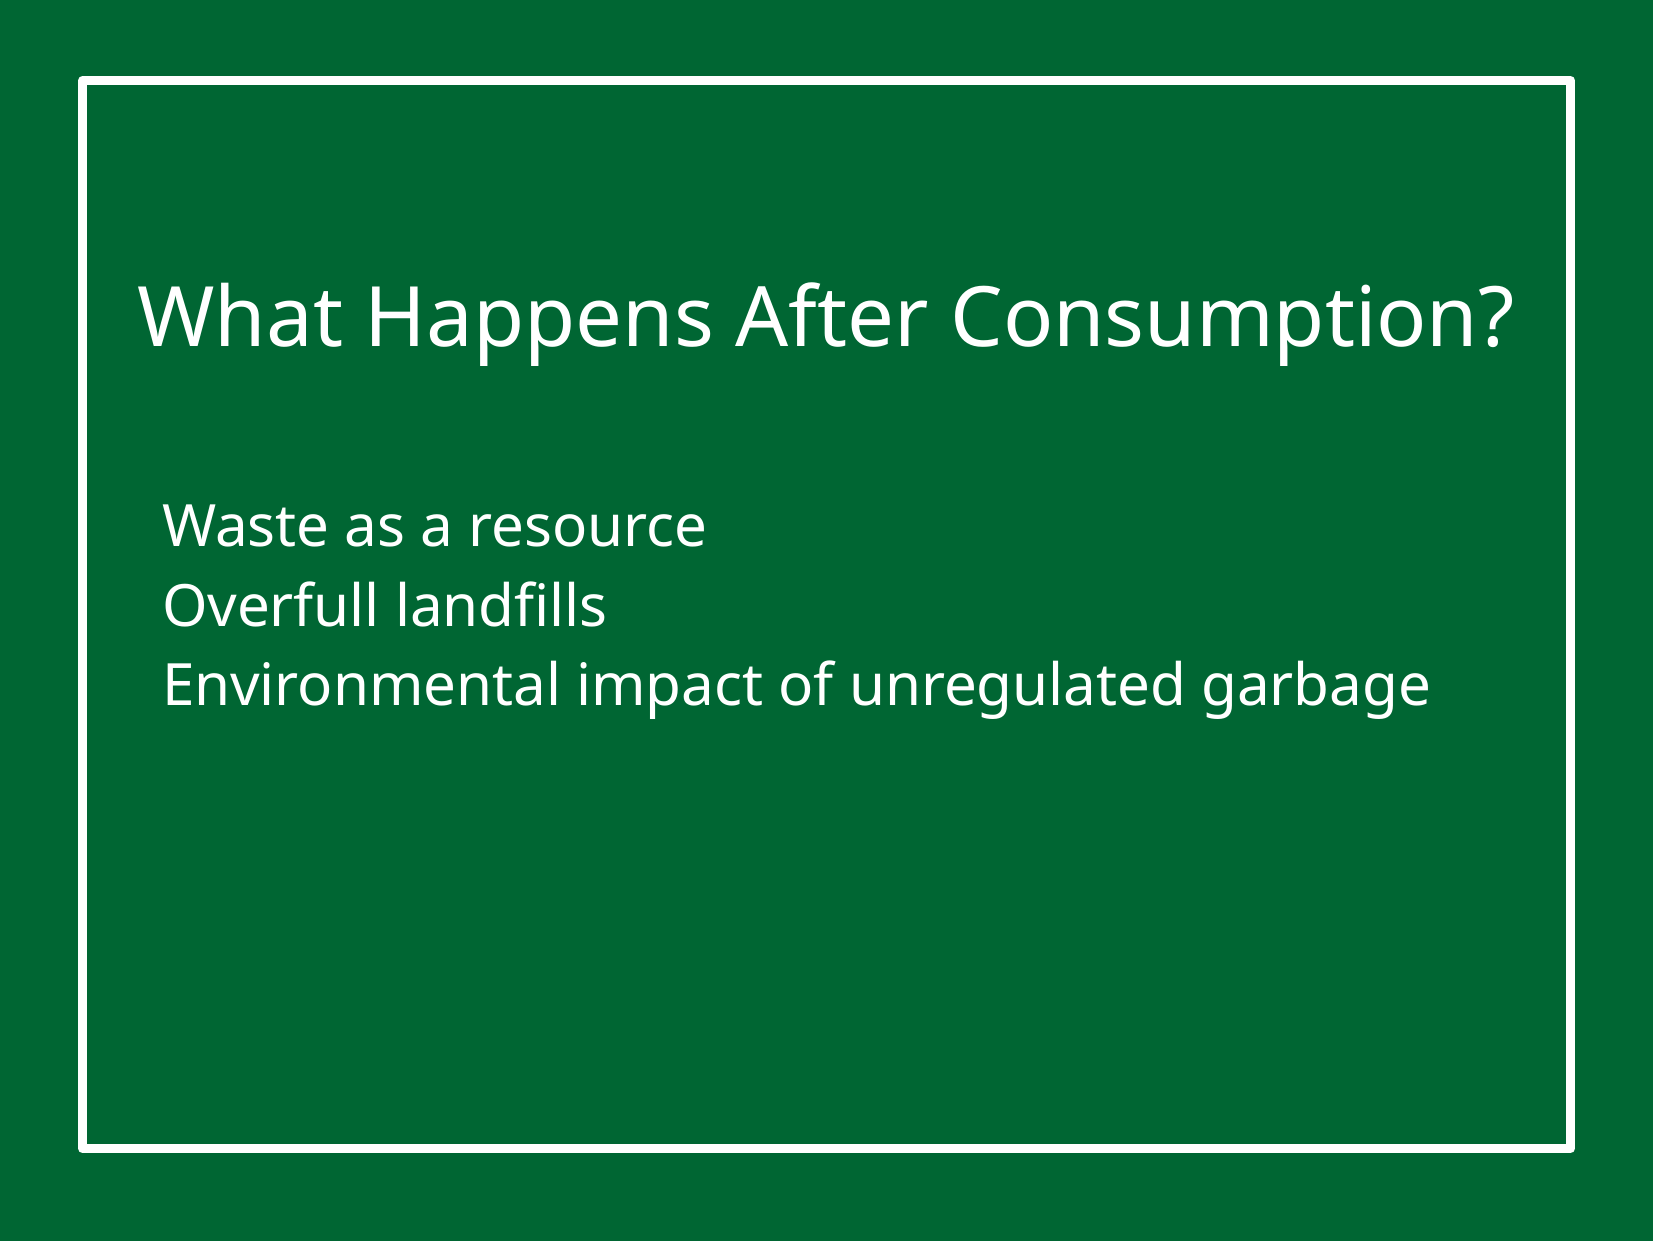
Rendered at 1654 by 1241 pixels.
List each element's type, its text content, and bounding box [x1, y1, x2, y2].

text_box What Happens After Consumption? Waste as a resource Overfull landfills Environmental impact of unregulated garbage [82, 80, 1571, 1149]
